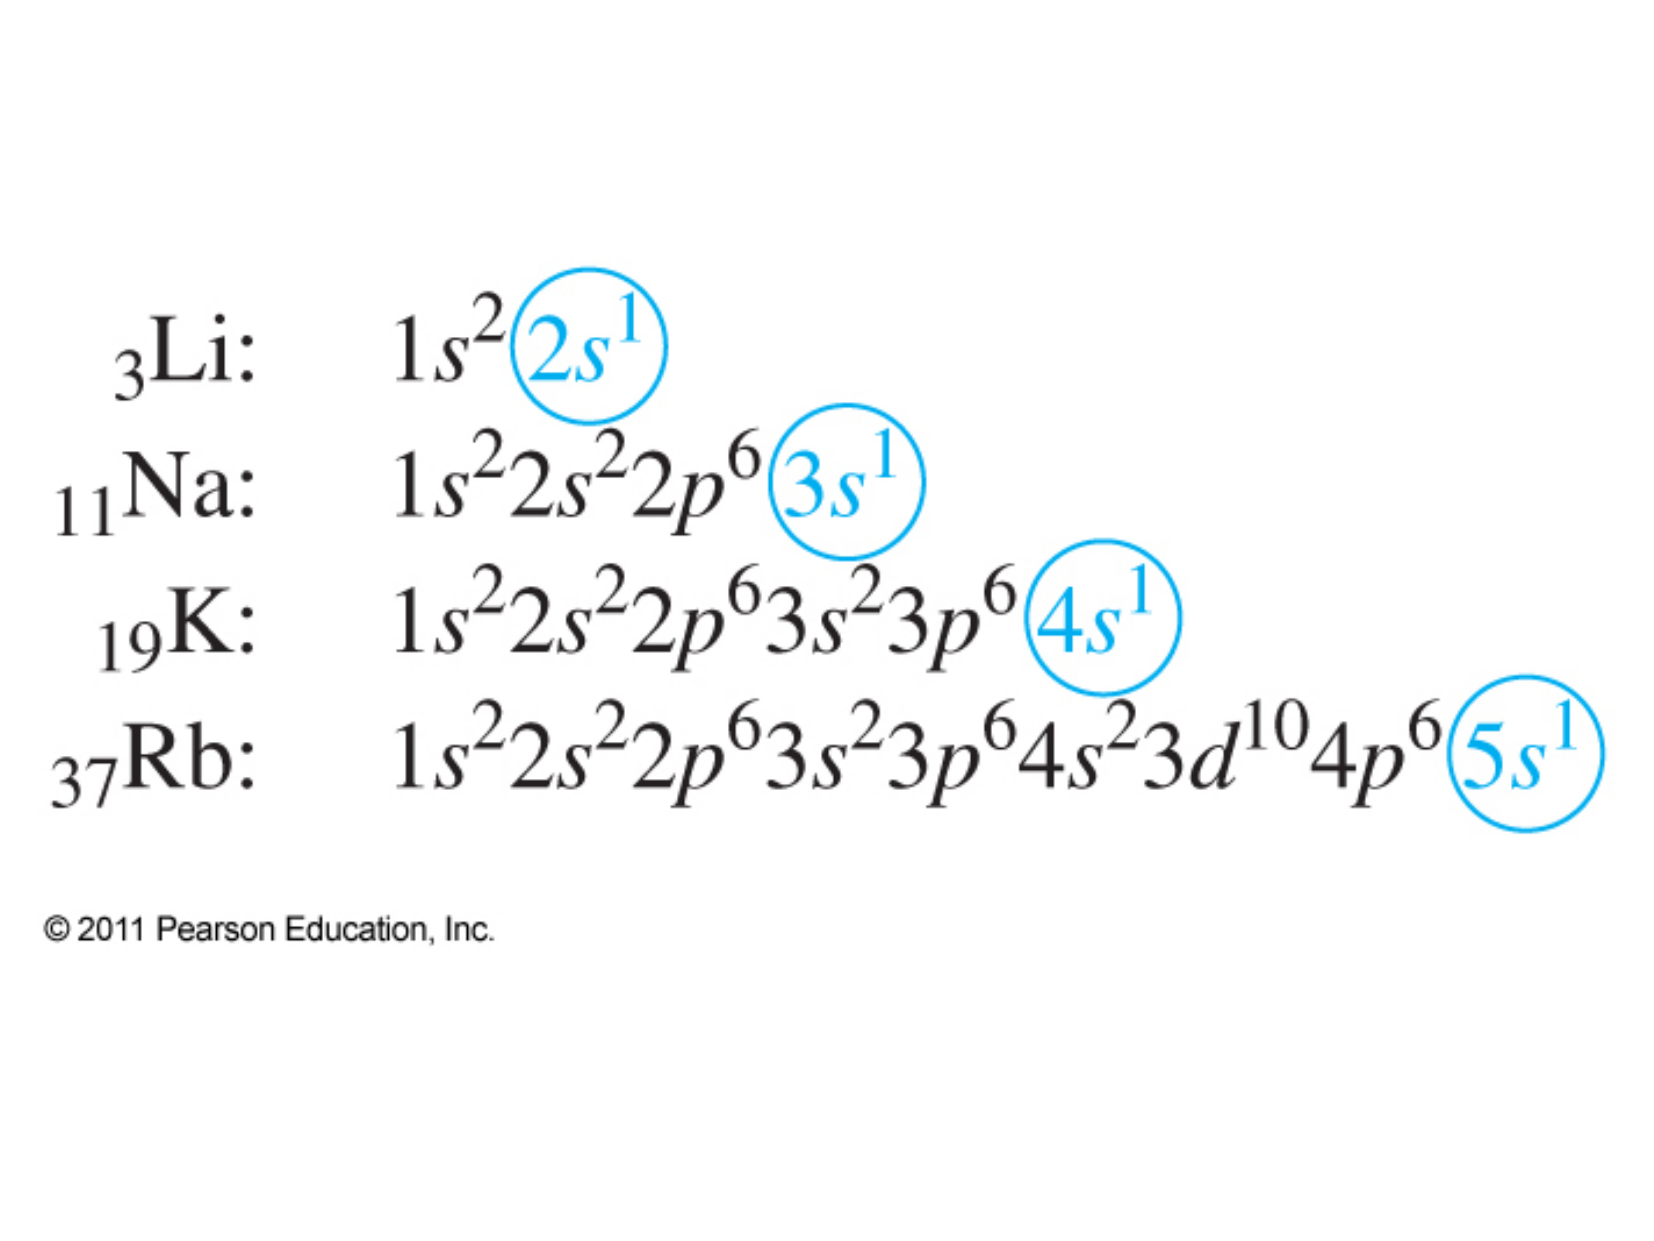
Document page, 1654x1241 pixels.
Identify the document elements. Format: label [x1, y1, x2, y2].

picture [0, 222, 1654, 1018]
